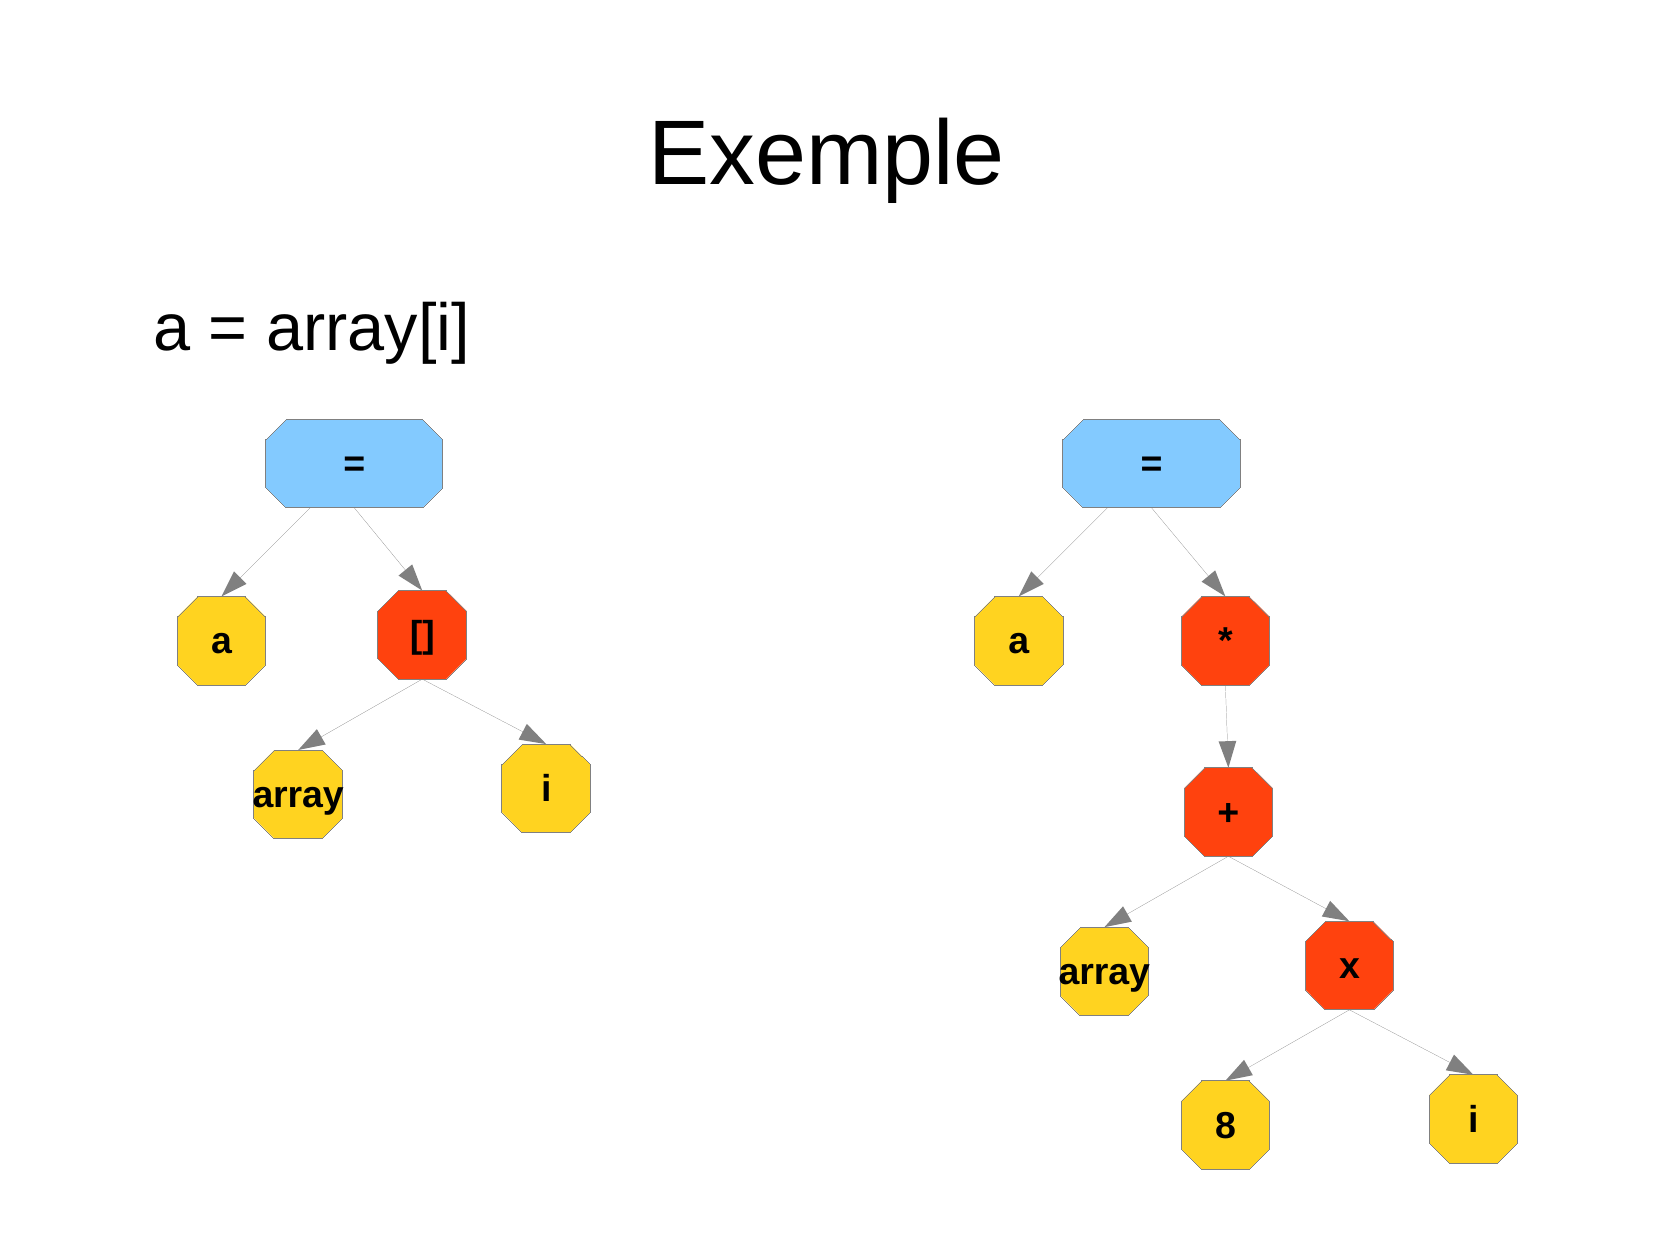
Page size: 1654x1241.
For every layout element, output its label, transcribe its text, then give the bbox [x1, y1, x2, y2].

text_box + [1184, 767, 1273, 857]
text_box array [253, 750, 343, 839]
text_box a [974, 596, 1064, 686]
title Exemple [82, 56, 1571, 250]
text_box = [1062, 419, 1241, 508]
text_box = [265, 419, 443, 508]
text_box * [1181, 596, 1270, 686]
text_box [] [377, 590, 467, 680]
text_box i [501, 744, 591, 833]
text_box a [177, 596, 266, 686]
text_box array [1060, 927, 1149, 1016]
list a = array[i] [82, 290, 1571, 414]
text_box x [1305, 921, 1394, 1010]
text_box 8 [1181, 1080, 1270, 1170]
text_box i [1429, 1074, 1518, 1164]
